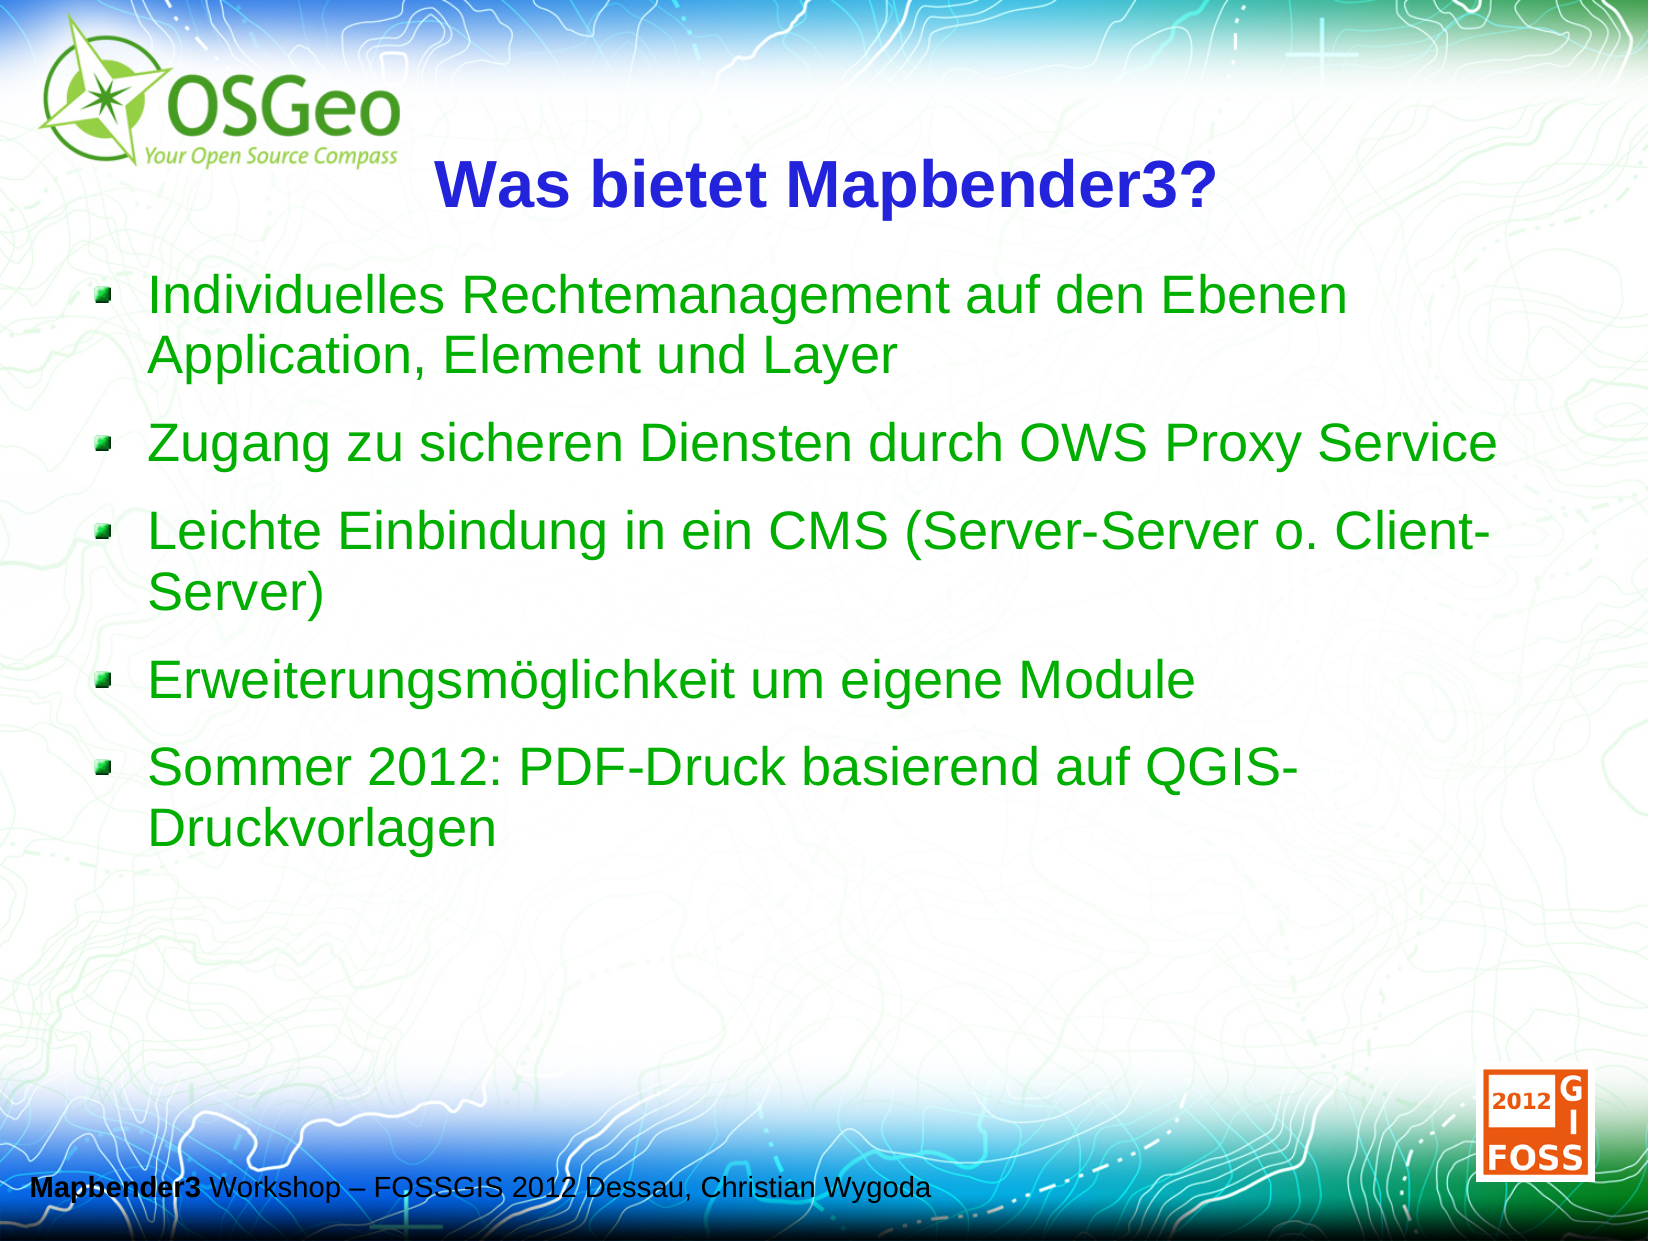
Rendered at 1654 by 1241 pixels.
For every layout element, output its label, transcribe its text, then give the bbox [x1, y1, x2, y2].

picture [0, 0, 1648, 1241]
title Was bietet Mapbender3? [82, 96, 1571, 272]
list Individuelles Rechtemanagement auf den Ebenen Application, Element und Layer Zugang zu sicheren Diensten durch OWS Proxy Service Leichte Einbindung in ein CMS (Server-Server o. Client-Server) Erweiterungsmöglichkeit um eigene Module Sommer 2012: PDF-Druck basierend auf QGIS-Druckvorlagen [76, 264, 1565, 1084]
